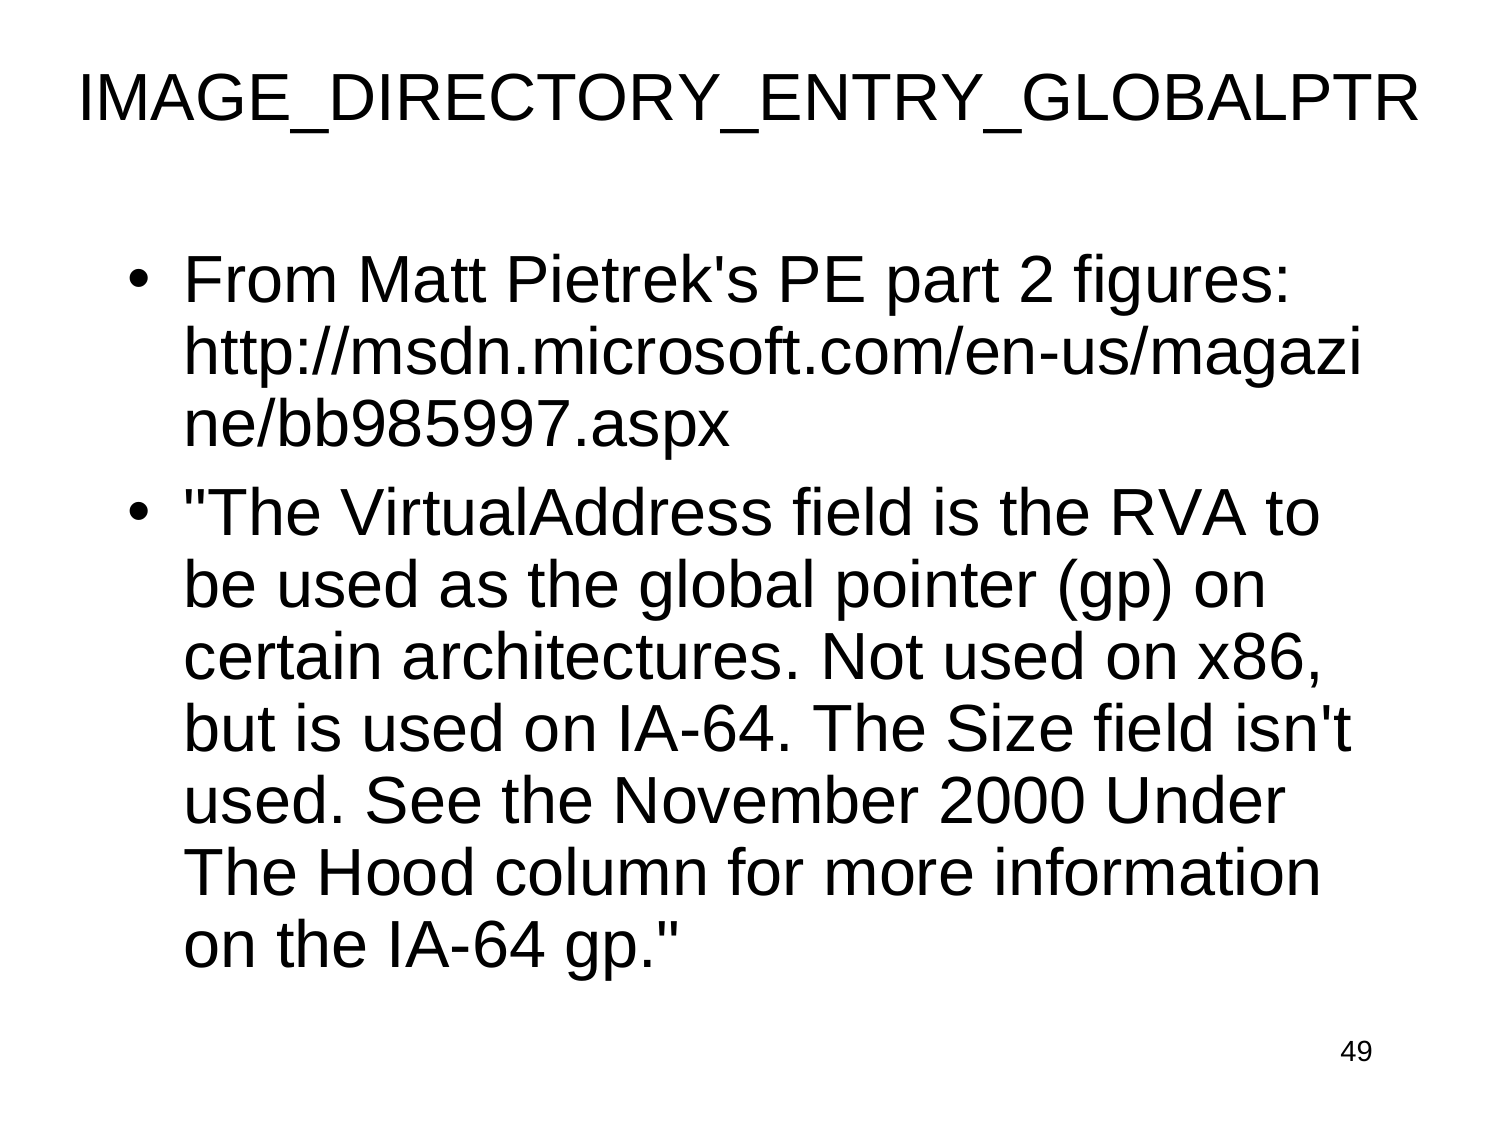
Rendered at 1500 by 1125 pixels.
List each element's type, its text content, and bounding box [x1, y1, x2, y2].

list From Matt Pietrek's PE part 2 figures: http://msdn.microsoft.com/en-us/magazine/bb985997.aspx "The VirtualAddress field is the RVA to be used as the global pointer (gp) on certain architectures. Not used on x86, but is used on IA-64. The Size field isn't used. See the November 2000 Under The Hood column for more information on the IA-64 gp." [112, 237, 1388, 1051]
title IMAGE_DIRECTORY_ENTRY_GLOBALPTR [0, 0, 1500, 188]
text_box <number> [1074, 1025, 1388, 1101]
